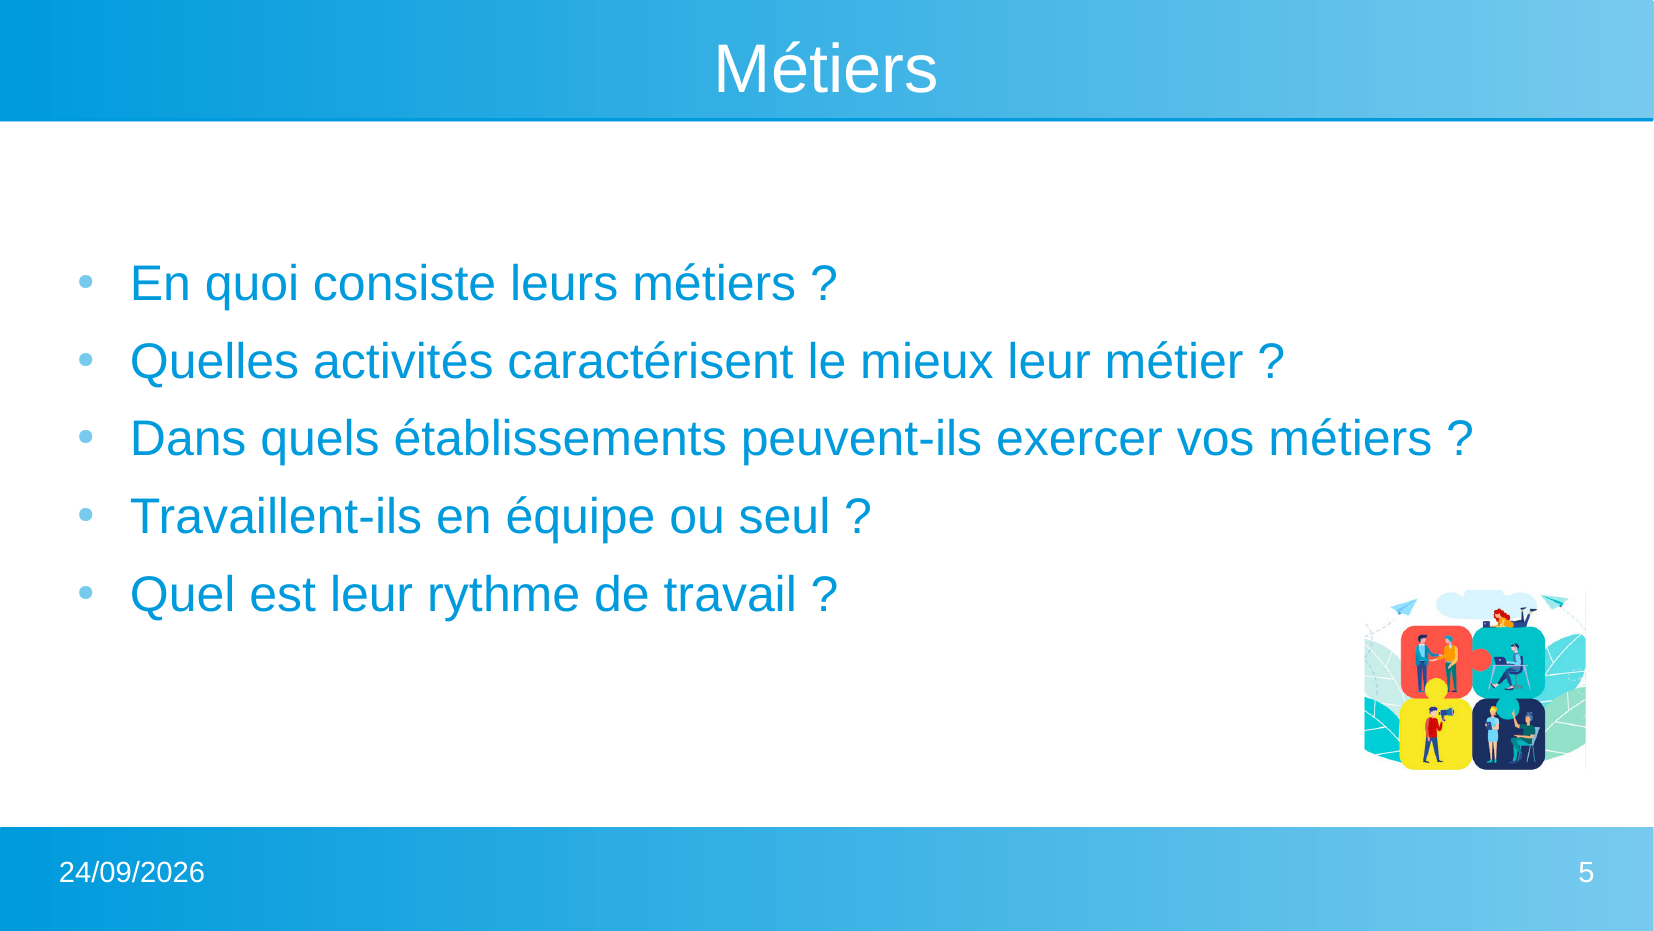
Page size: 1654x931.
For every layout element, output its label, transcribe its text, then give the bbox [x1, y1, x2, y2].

title Métiers [59, 29, 1595, 108]
picture [1358, 590, 1586, 770]
list En quoi consiste leurs métiers ? Quelles activités caractérisent le mieux leur métier ? Dans quels établissements peuvent-ils exercer vos métiers ? Travaillent-ils en équipe ou seul ? Quel est leur rythme de travail ? [59, 177, 1595, 768]
